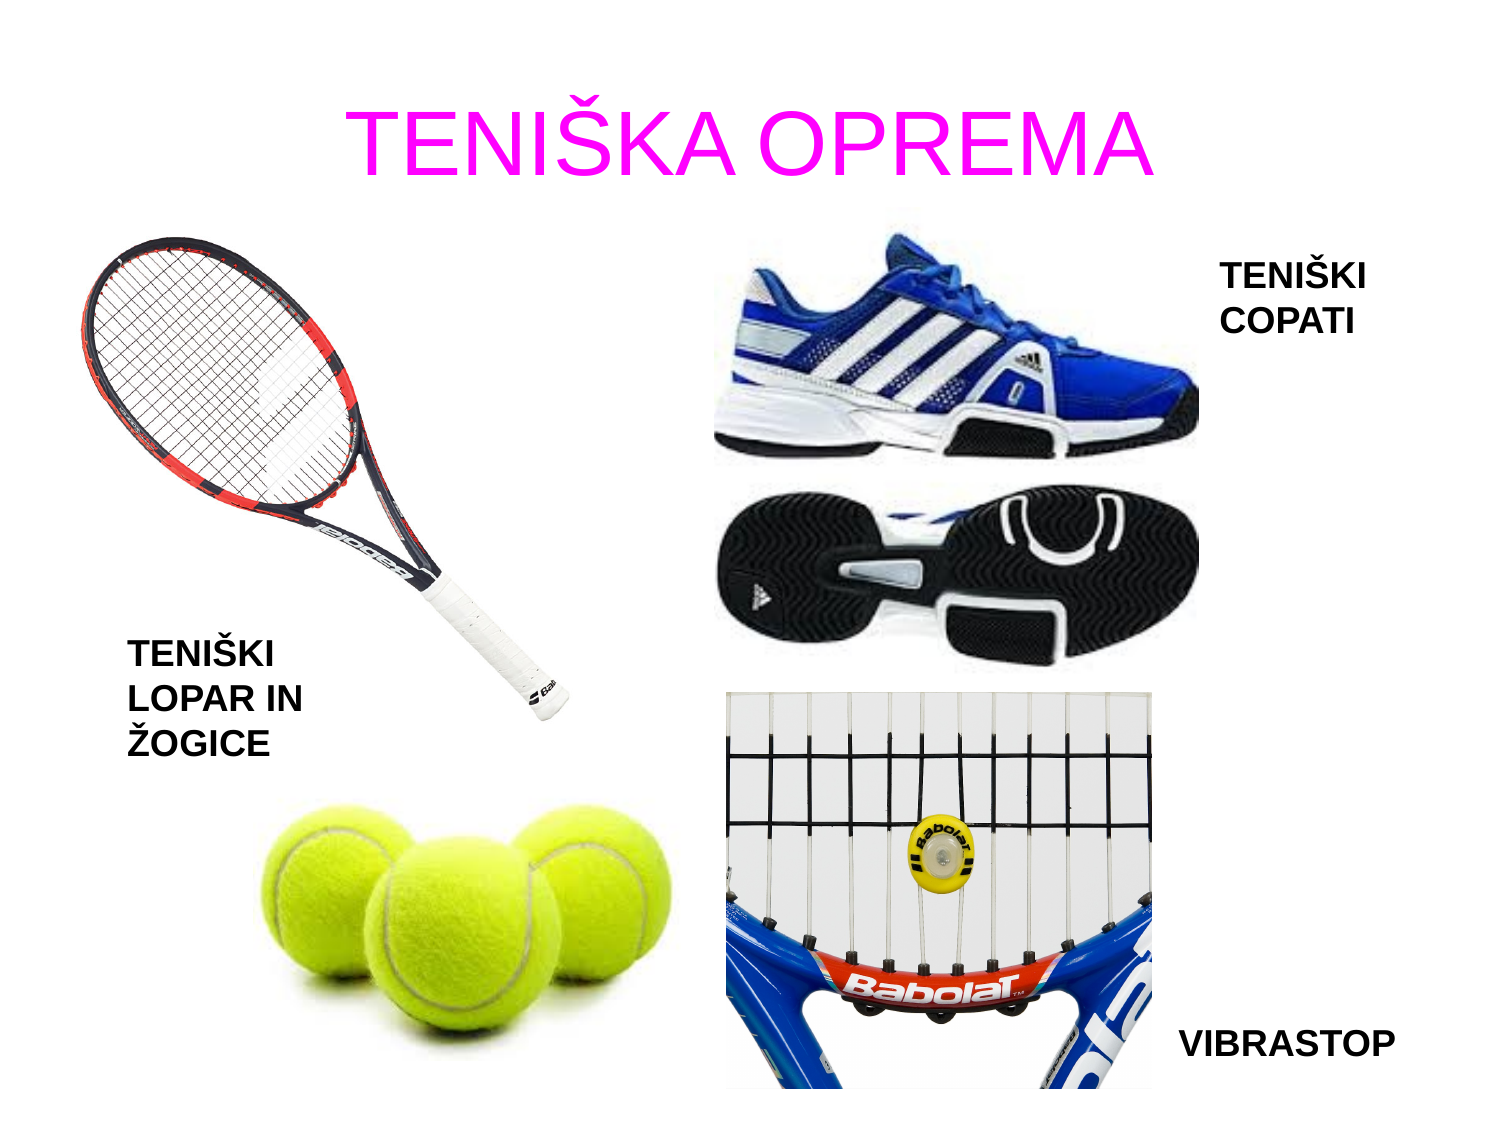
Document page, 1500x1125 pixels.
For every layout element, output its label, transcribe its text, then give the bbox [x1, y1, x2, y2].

picture [253, 774, 684, 1061]
picture [714, 207, 1199, 1089]
text_box TENIŠKI LOPAR IN ŽOGICE [112, 621, 408, 772]
text_box TENIŠKI COPATI [1204, 243, 1500, 349]
text_box VIBRASTOP [1163, 1011, 1447, 1072]
title TENIŠKA OPREMA [75, 45, 1425, 233]
picture [76, 231, 573, 728]
